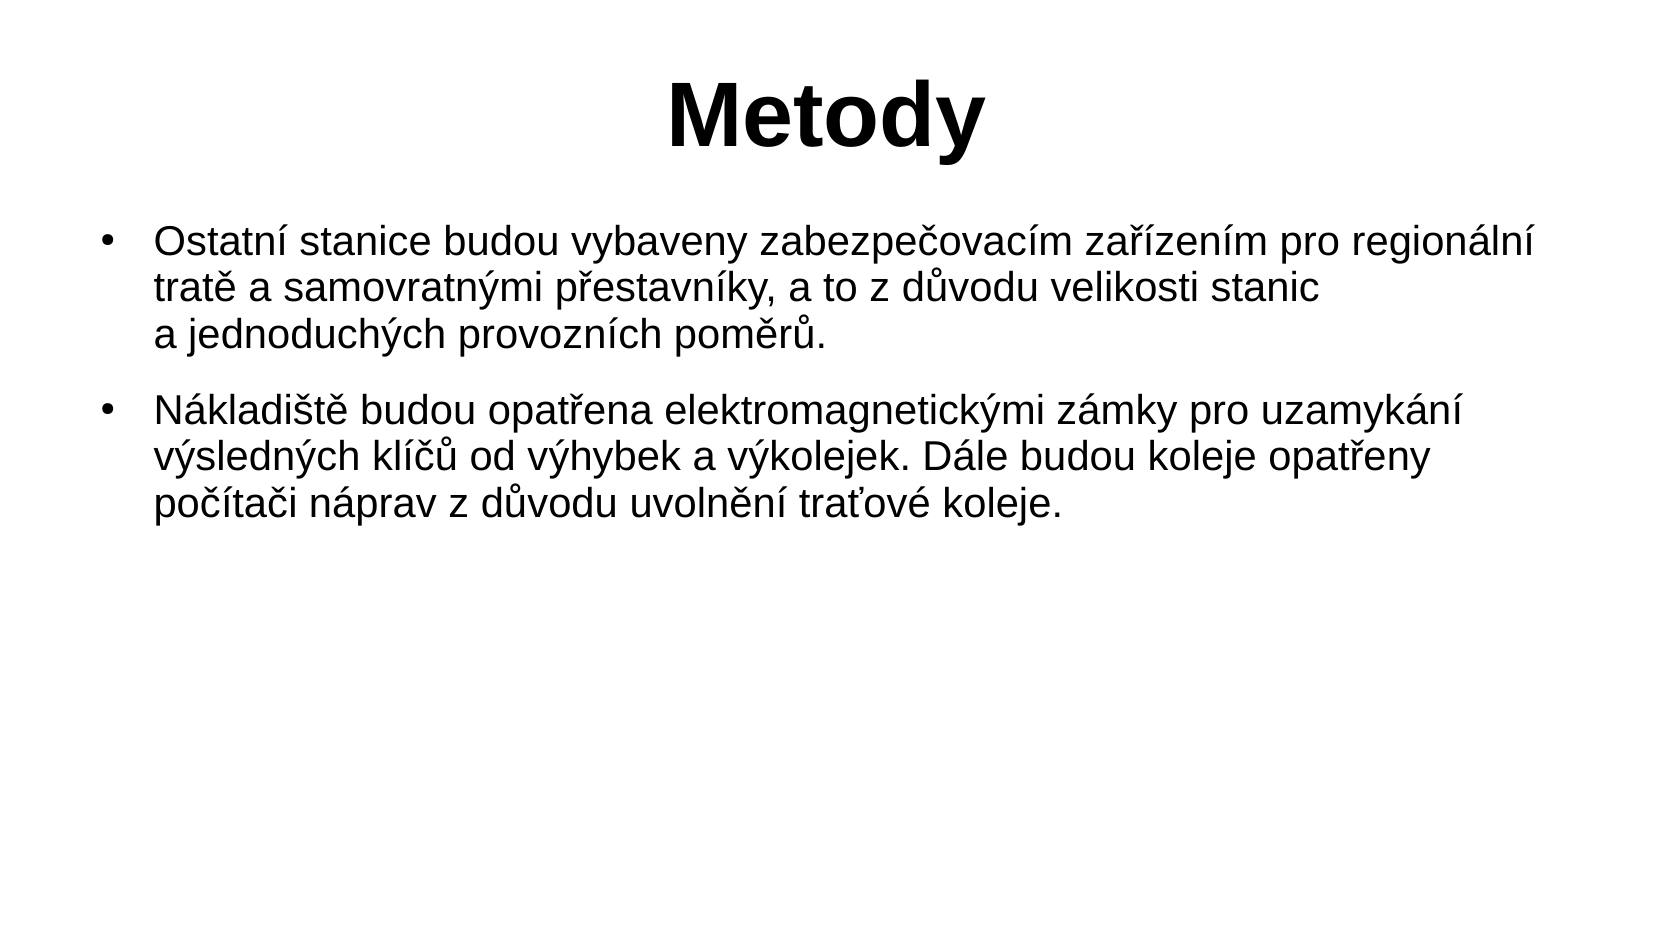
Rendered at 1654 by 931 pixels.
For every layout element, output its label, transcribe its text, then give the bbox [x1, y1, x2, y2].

title Metody [82, 37, 1571, 193]
list Ostatní stanice budou vybaveny zabezpečovacím zařízením pro regionální tratě a samovratnými přestavníky, a to z důvodu velikosti stanic a jednoduchých provozních poměrů. Nákladiště budou opatřena elektromagnetickými zámky pro uzamykání výsledných klíčů od výhybek a výkolejek. Dále budou koleje opatřeny počítači náprav z důvodu uvolnění traťové koleje. [82, 217, 1571, 758]
